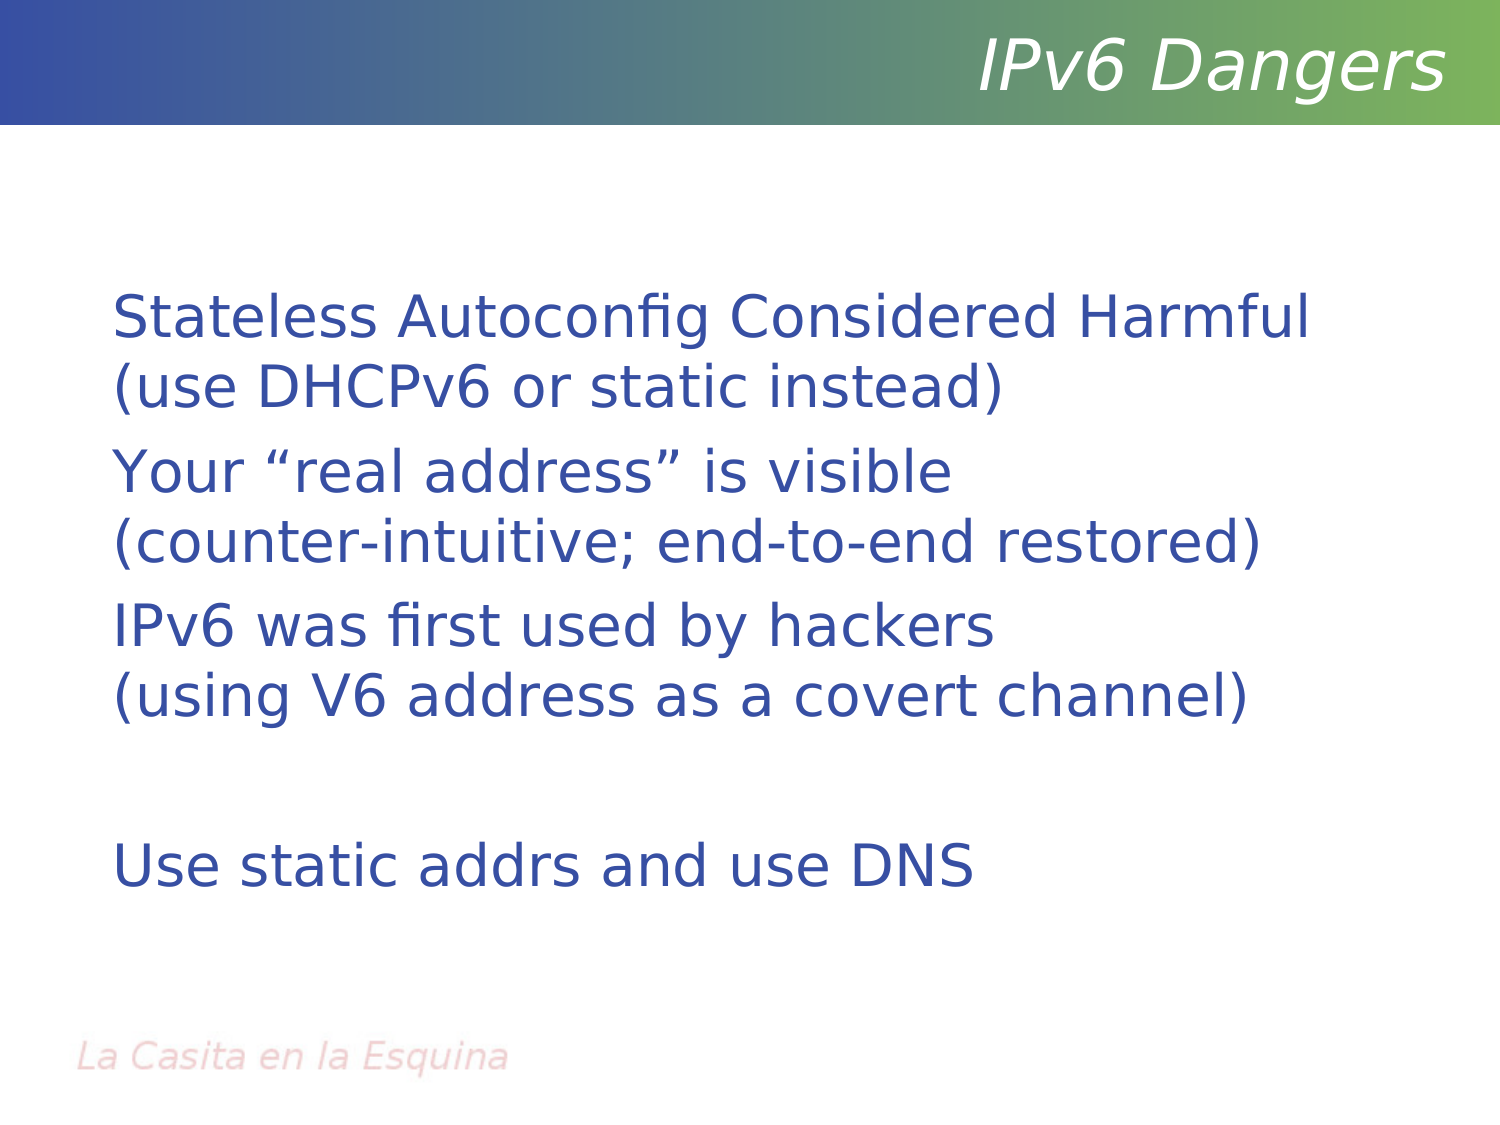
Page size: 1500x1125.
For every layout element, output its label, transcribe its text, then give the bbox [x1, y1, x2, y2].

picture [45, 1019, 545, 1095]
list Stateless Autoconfig Considered Harmful (use DHCPv6 or static instead) Your “real address” is visible (counter-intuitive; end-to-end restored) IPv6 was first used by hackers (using V6 address as a covert channel) Use static addrs and use DNS [70, 187, 1438, 990]
title IPv6 Dangers [62, 12, 1463, 113]
